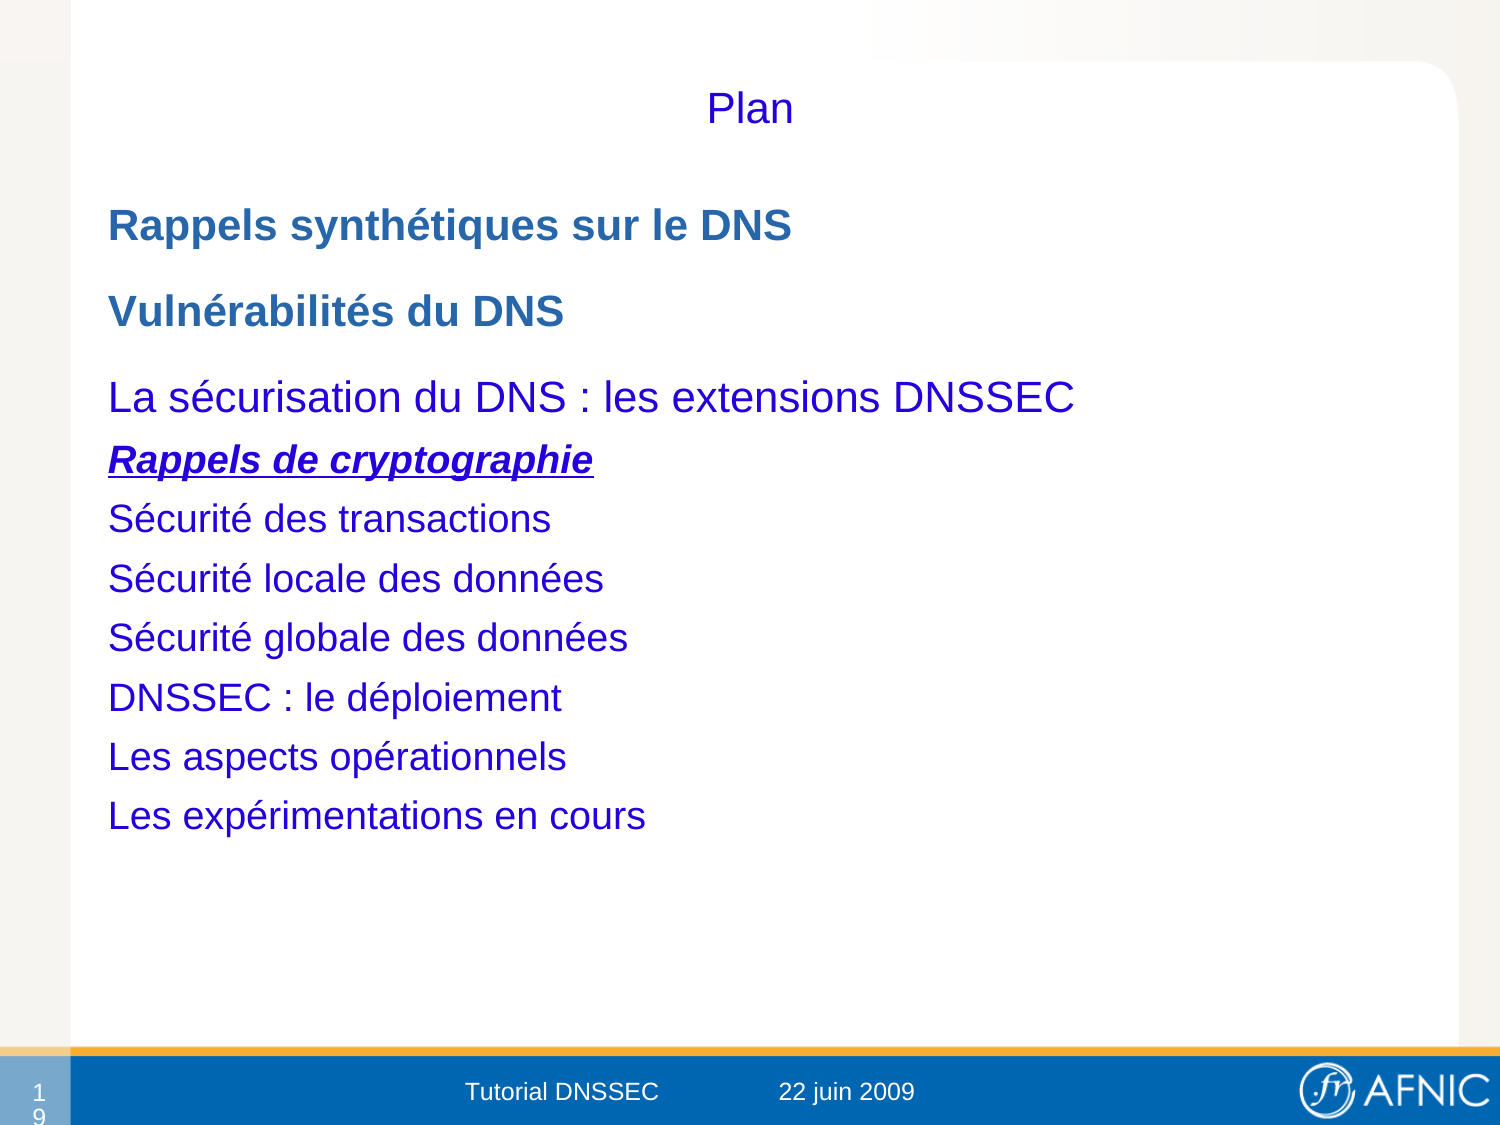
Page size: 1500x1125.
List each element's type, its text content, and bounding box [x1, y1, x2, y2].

title Plan [110, 19, 1391, 192]
list Rappels synthétiques sur le DNS Vulnérabilités du DNS La sécurisation du DNS : les extensions DNSSEC Rappels de cryptographie Sécurité des transactions Sécurité locale des données Sécurité globale des données DNSSEC : le déploiement Les aspects opérationnels Les expérimentations en cours [108, 192, 1424, 1004]
picture [0, 0, 1500, 1125]
picture [35, 1110, 42, 1118]
